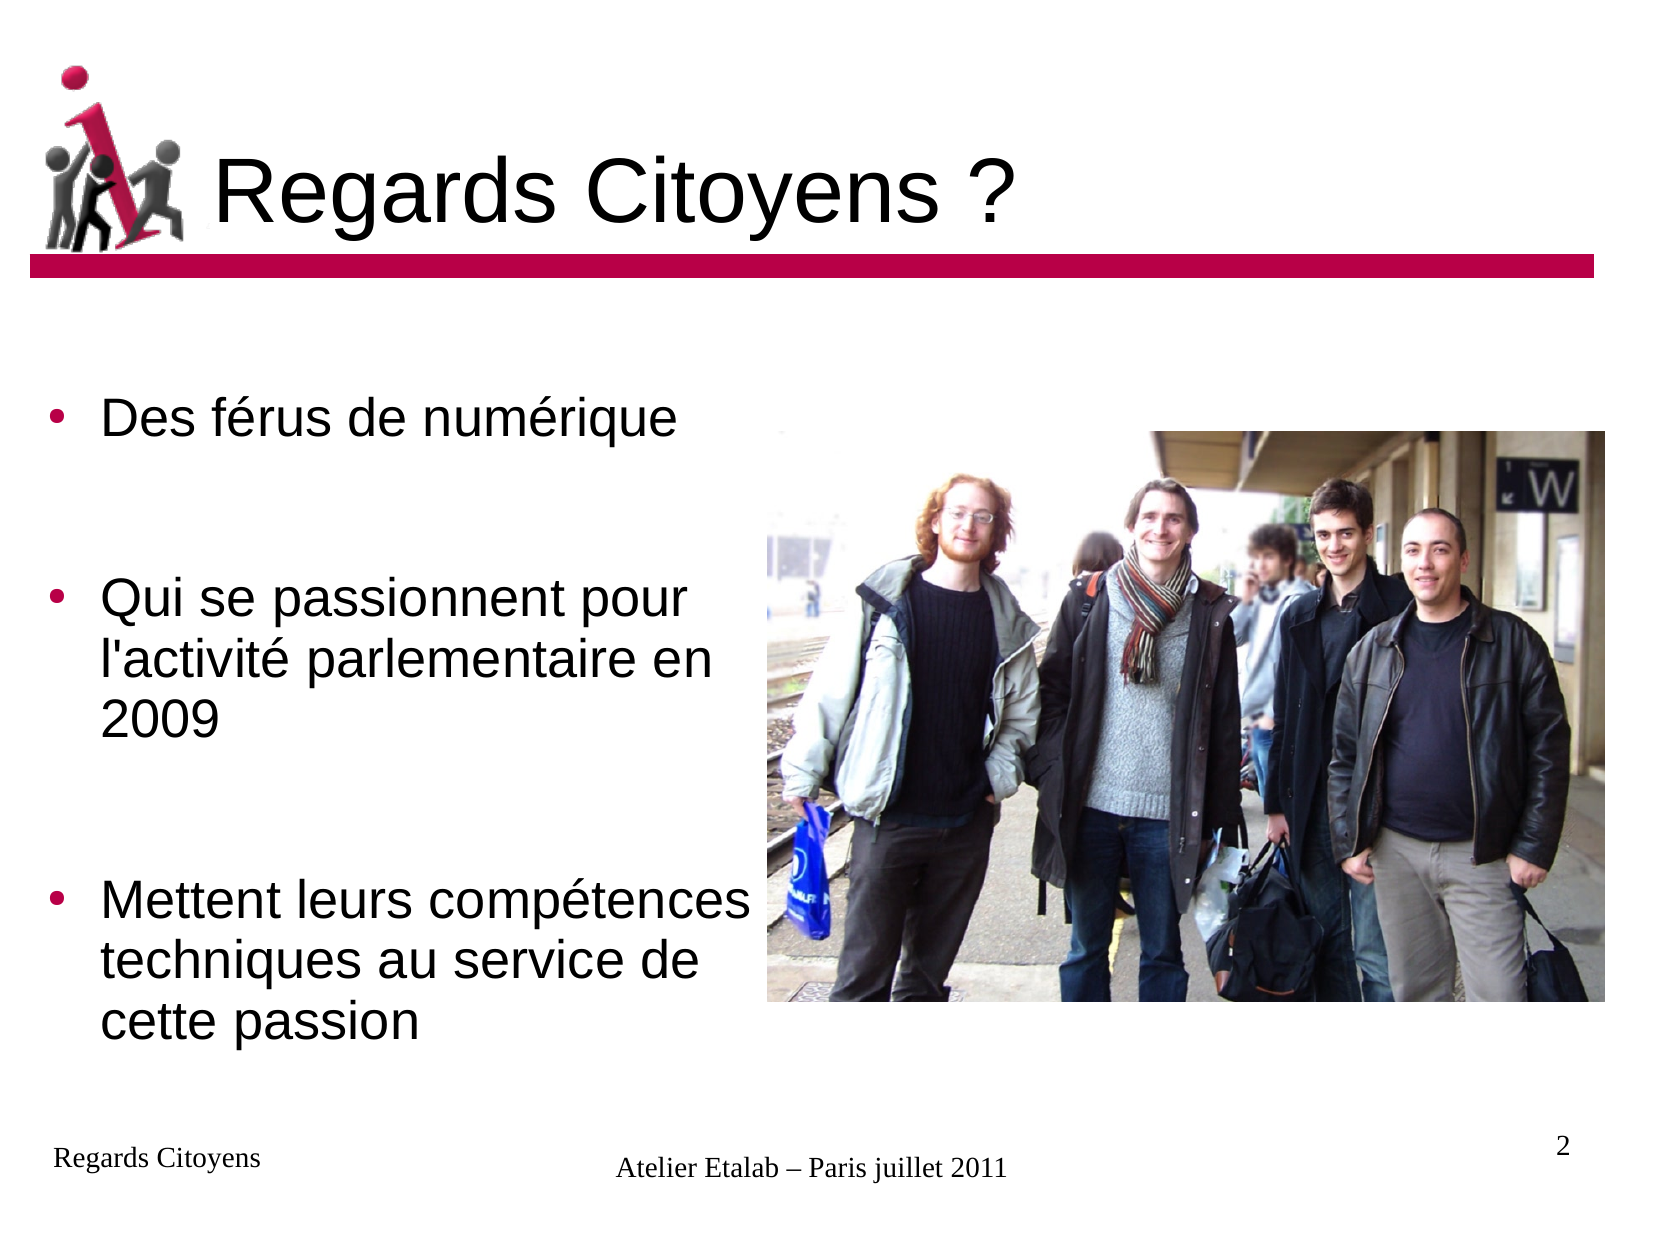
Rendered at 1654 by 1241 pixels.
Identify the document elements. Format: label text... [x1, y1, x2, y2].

list Des férus de numérique Qui se passionnent pour l'activité parlementaire en 2009 Mettent leurs compétences techniques au service de cette passion [29, 283, 768, 1102]
title Regards Citoyens ? [212, 94, 1654, 287]
picture [29, 60, 210, 254]
picture [767, 431, 1605, 1002]
